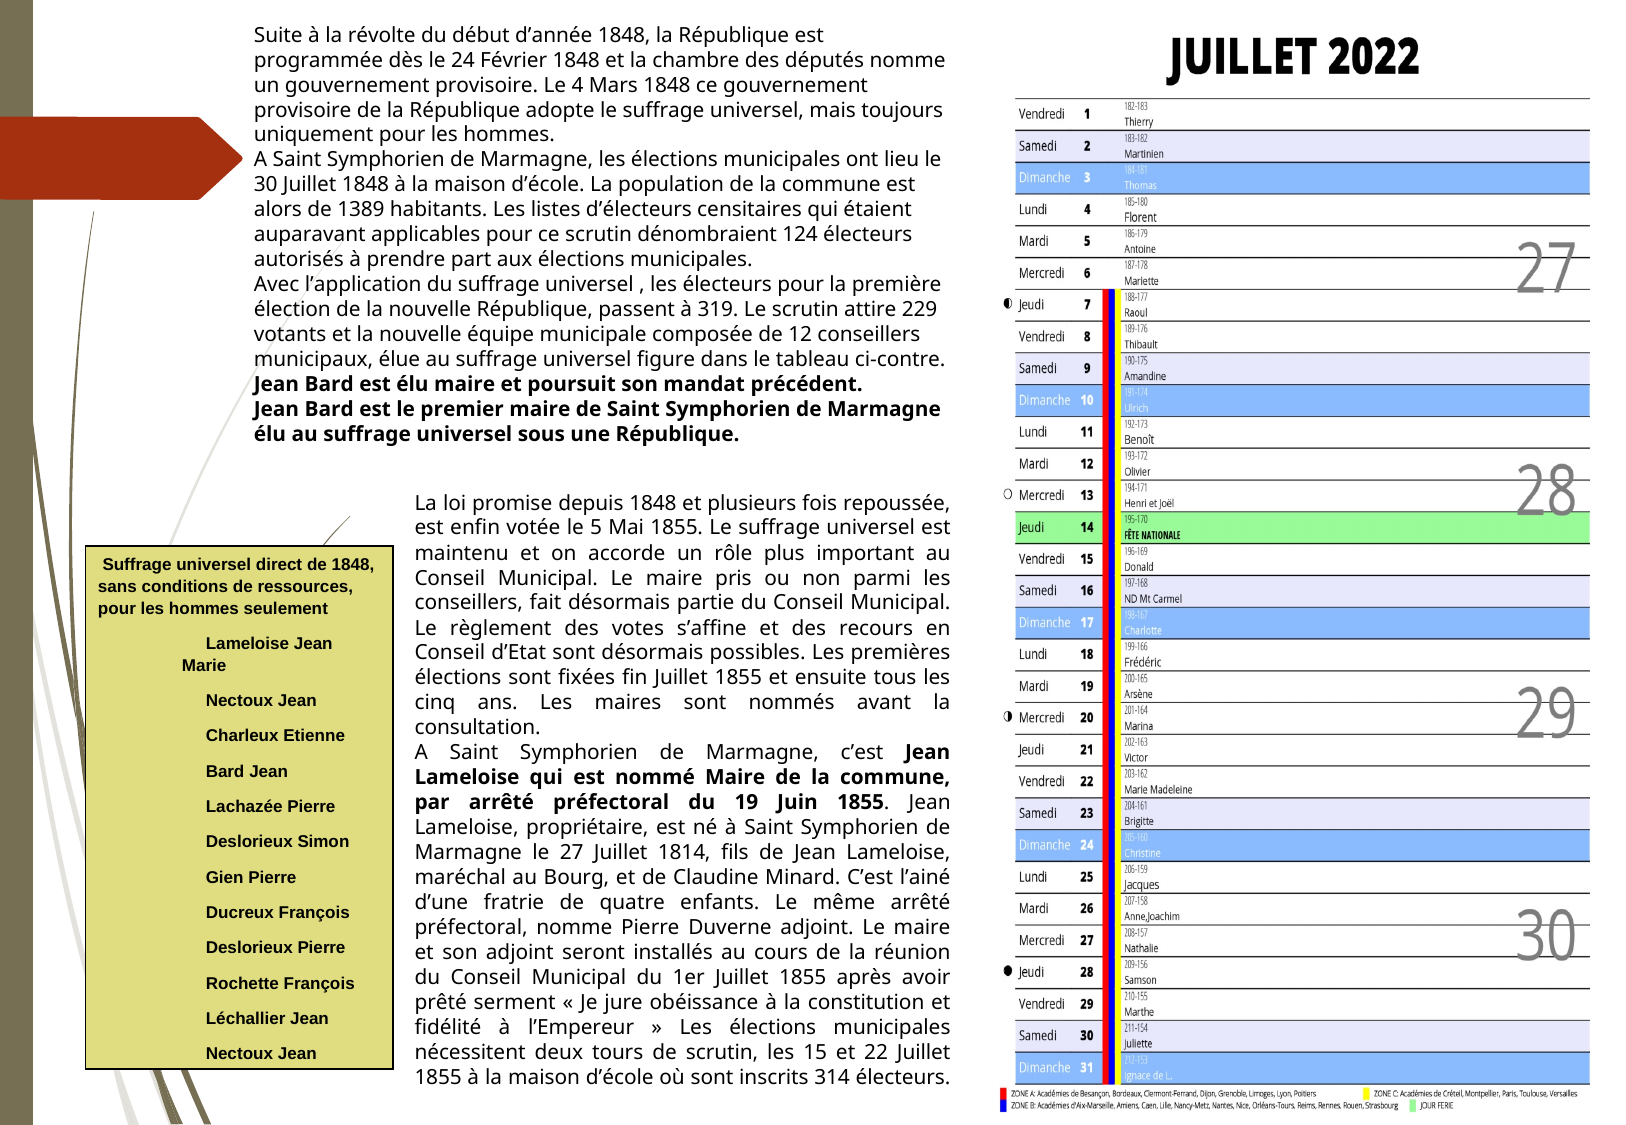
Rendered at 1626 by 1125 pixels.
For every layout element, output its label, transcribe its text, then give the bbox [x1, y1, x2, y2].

text_box La loi promise depuis 1848 et plusieurs fois repoussée, est enfin votée le 5 Mai 1855. Le suffrage universel est maintenu et on accorde un rôle plus important au Conseil Municipal. Le maire pris ou non parmi les conseillers, fait désormais partie du Conseil Municipal. Le règlement des votes s’affine et des recours en Conseil d’Etat sont désormais possibles. Les premières élections sont fixées fin Juillet 1855 et ensuite tous les cinq ans. Les maires sont nommés avant la consultation. A Saint Symphorien de Marmagne, c’est Jean Lameloise qui est nommé Maire de la commune, par arrêté préfectoral du 19 Juin 1855. Jean Lameloise, propriétaire, est né à Saint Symphorien de Marmagne le 27 Juillet 1814, fils de Jean Lameloise, maréchal au Bourg, et de Claudine Minard. C’est l’ainé d’une fratrie de quatre enfants. Le même arrêté préfectoral, nomme Pierre Duverne adjoint. Le maire et son adjoint seront installés au cours de la réunion du Conseil Municipal du 1er Juillet 1855 après avoir prêté serment « Je jure obéissance à la constitution et fidélité à l’Empereur » Les élections municipales nécessitent deux tours de scrutin, les 15 et 22 Juillet 1855 à la maison d’école où sont inscrits 314 électeurs. [402, 483, 963, 1125]
picture [969, 0, 1620, 1125]
text_box Suffrage universel direct de 1848, sans conditions de ressources, pour les hommes seulement Lameloise Jean Marie Nectoux Jean Charleux Etienne Bard Jean Lachazée Pierre Deslorieux Simon Gien Pierre Ducreux François Deslorieux Pierre Rochette François Léchallier Jean Nectoux Jean [85, 546, 394, 1064]
text_box Suite à la révolte du début d’année 1848, la République est programmée dès le 24 Février 1848 et la chambre des députés nomme un gouvernement provisoire. Le 4 Mars 1848 ce gouvernement provisoire de la République adopte le suffrage universel, mais toujours uniquement pour les hommes. A Saint Symphorien de Marmagne, les élections municipales ont lieu le 30 Juillet 1848 à la maison d’école. La population de la commune est alors de 1389 habitants. Les listes d’électeurs censitaires qui étaient auparavant applicables pour ce scrutin dénombraient 124 électeurs autorisés à prendre part aux élections municipales. Avec l’application du suffrage universel , les électeurs pour la première élection de la nouvelle République, passent à 319. Le scrutin attire 229 votants et la nouvelle équipe municipale composée de 12 conseillers municipaux, élue au suffrage universel figure dans le tableau ci-contre. Jean Bard est élu maire et poursuit son mandat précédent. Jean Bard est le premier maire de Saint Symphorien de Marmagne élu au suffrage universel sous une République. [241, 15, 961, 505]
